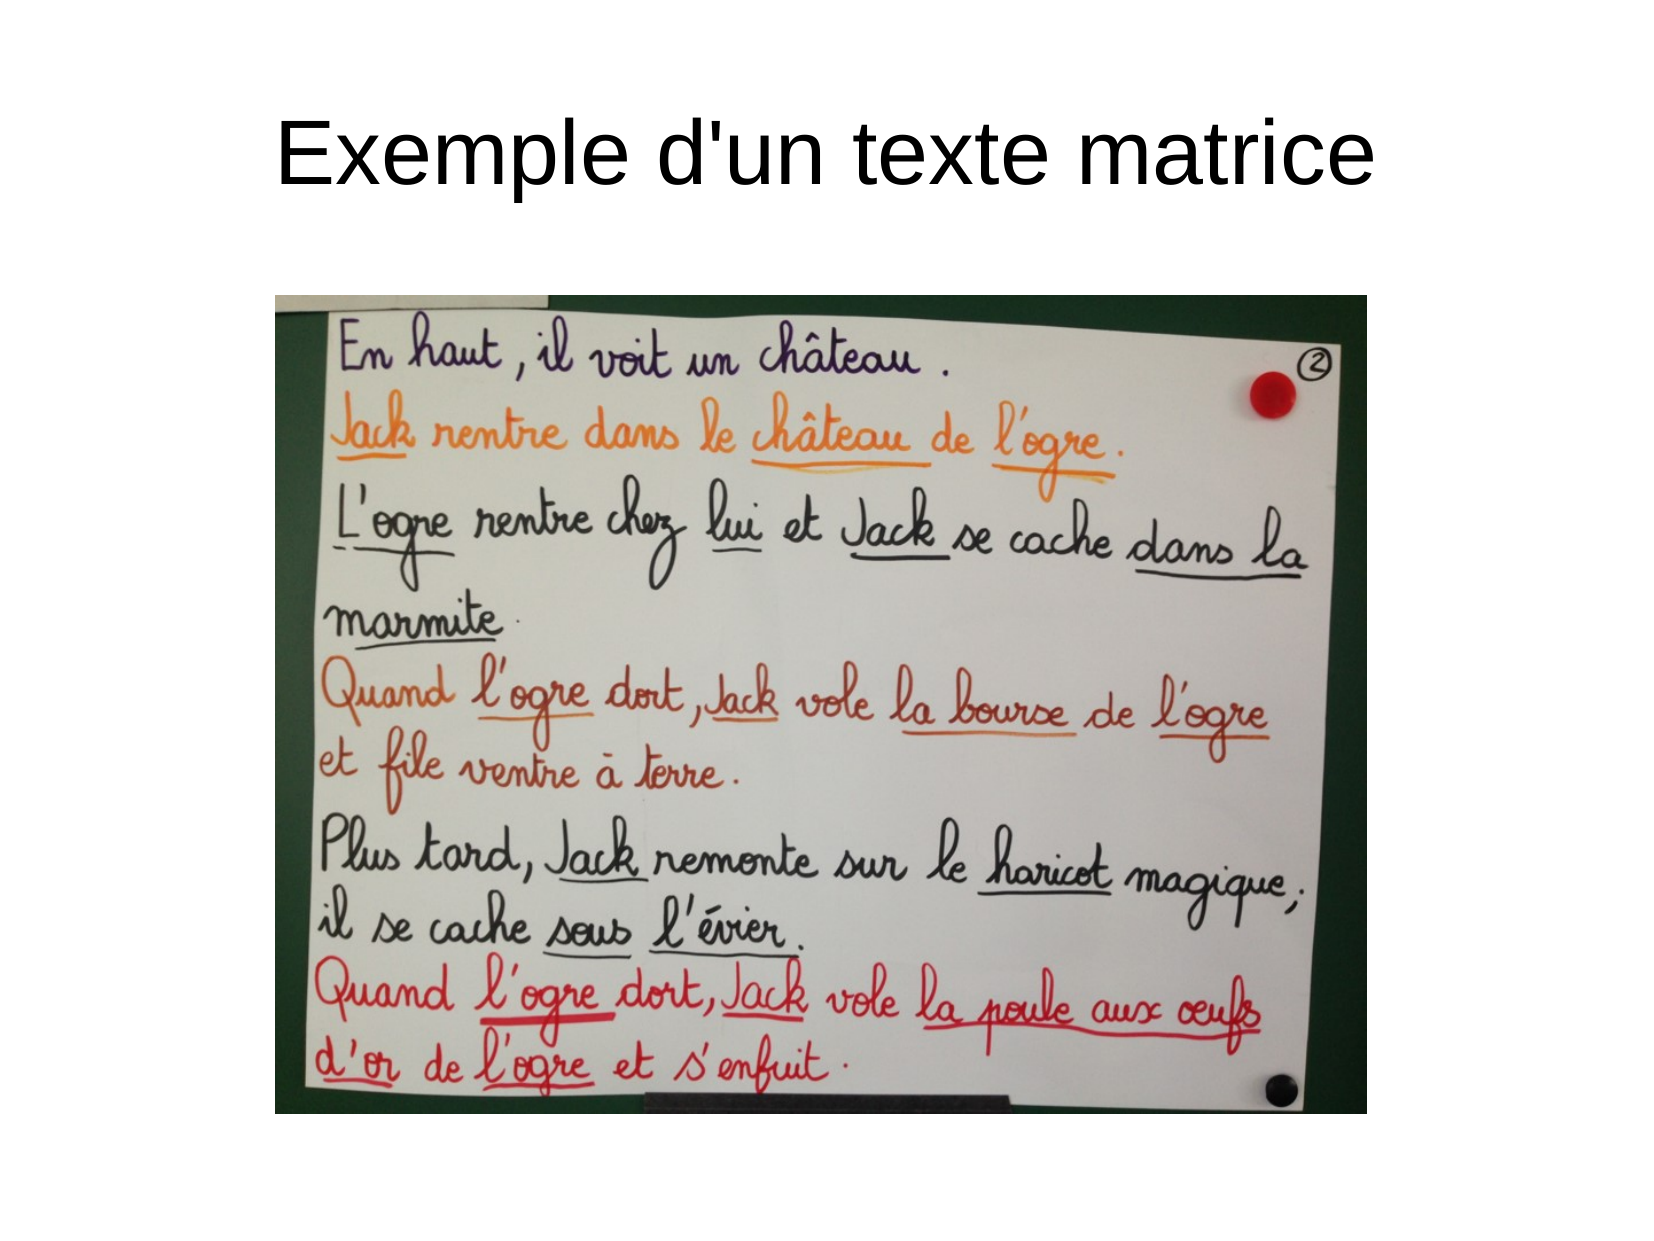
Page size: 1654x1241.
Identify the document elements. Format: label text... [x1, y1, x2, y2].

title Exemple d'un texte matrice [82, 49, 1571, 257]
picture [275, 295, 1367, 1114]
